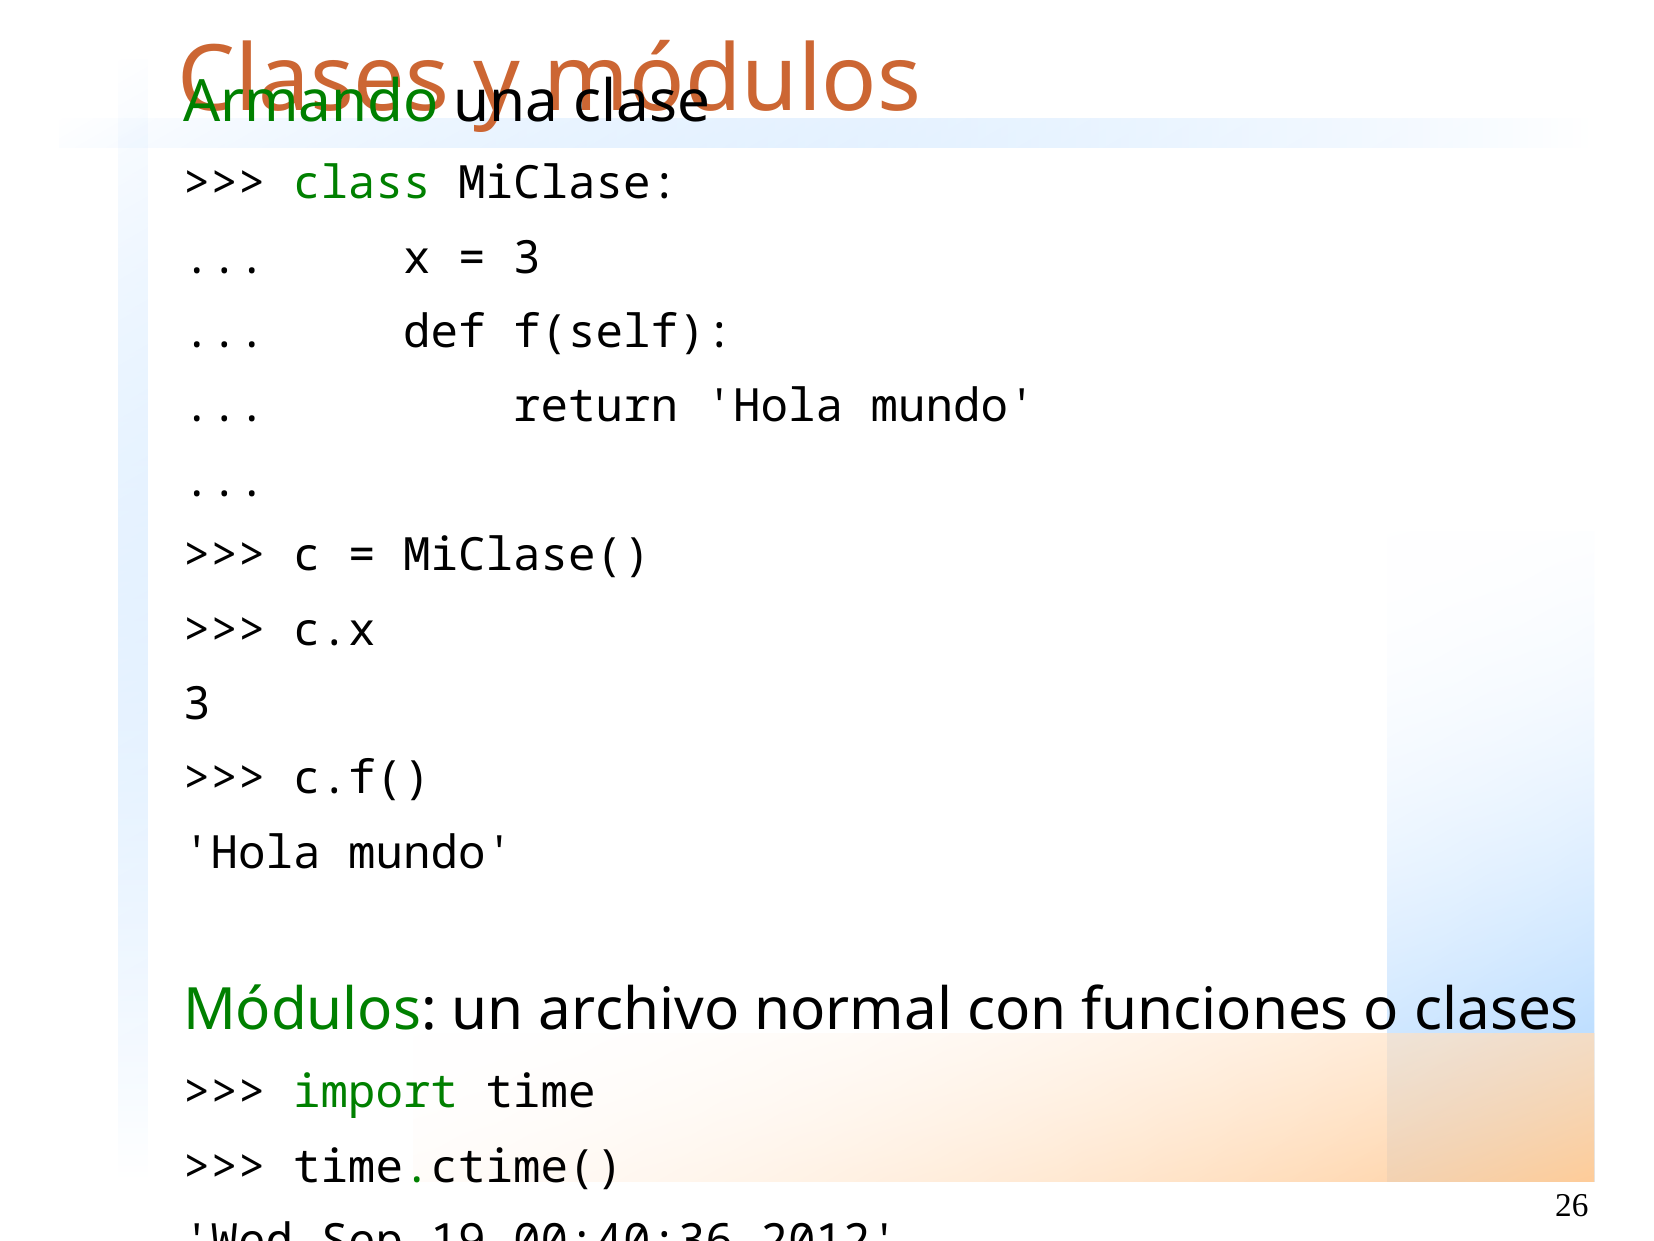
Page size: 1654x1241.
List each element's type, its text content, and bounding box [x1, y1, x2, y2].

text_box Armando una clase >>> class MiClase: ... x = 3 ... def f(self): ... return 'Hola mundo' ... >>> c = MiClase() >>> c.x 3 >>> c.f() 'Hola mundo' Módulos: un archivo normal con funciones o clases >>> import time >>> time.ctime() 'Wed Sep 19 00:40:36 2012' [147, 147, 1595, 1182]
title Clases y módulos [177, 0, 1595, 147]
